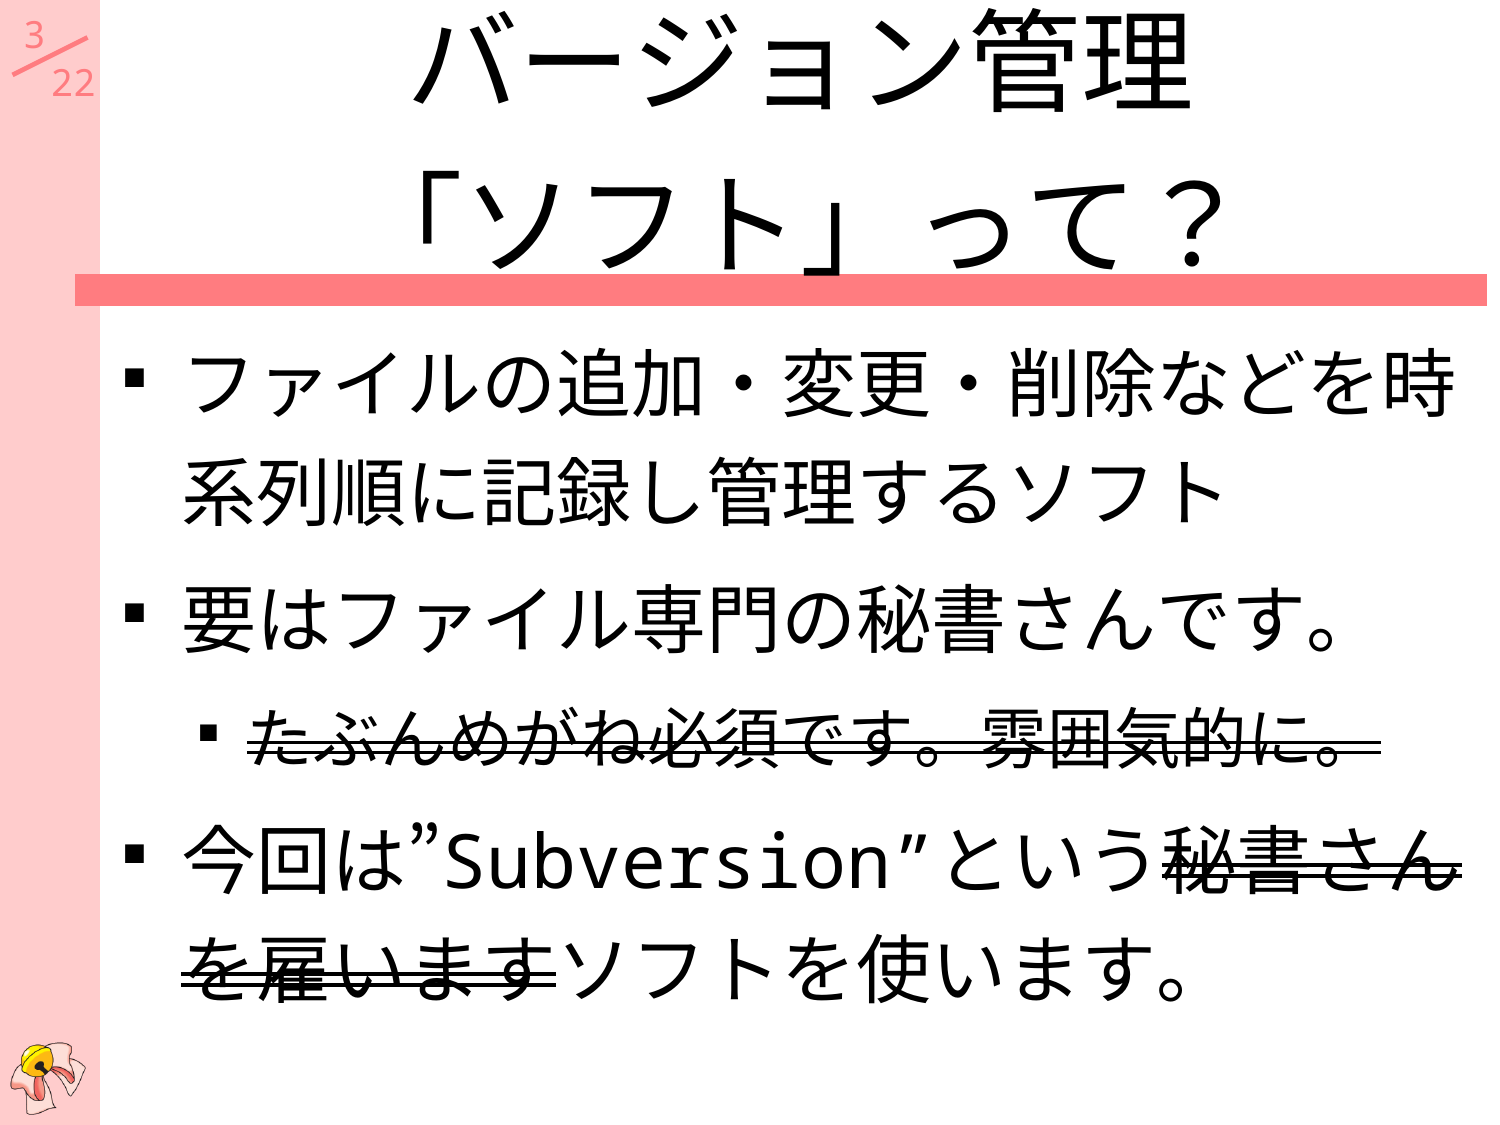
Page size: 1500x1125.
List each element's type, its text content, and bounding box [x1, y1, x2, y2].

list ファイルの追加・変更・削除などを時系列順に記録し管理するソフト 要はファイル専門の秘書さんです。 たぶんめがね必須です。雰囲気的に。 今回は”Subversion”という秘書さんを雇いますソフトを使います。 [125, 324, 1476, 1101]
picture [10, 1042, 86, 1115]
title バージョン管理 「ソフト」って？ [125, 14, 1476, 257]
